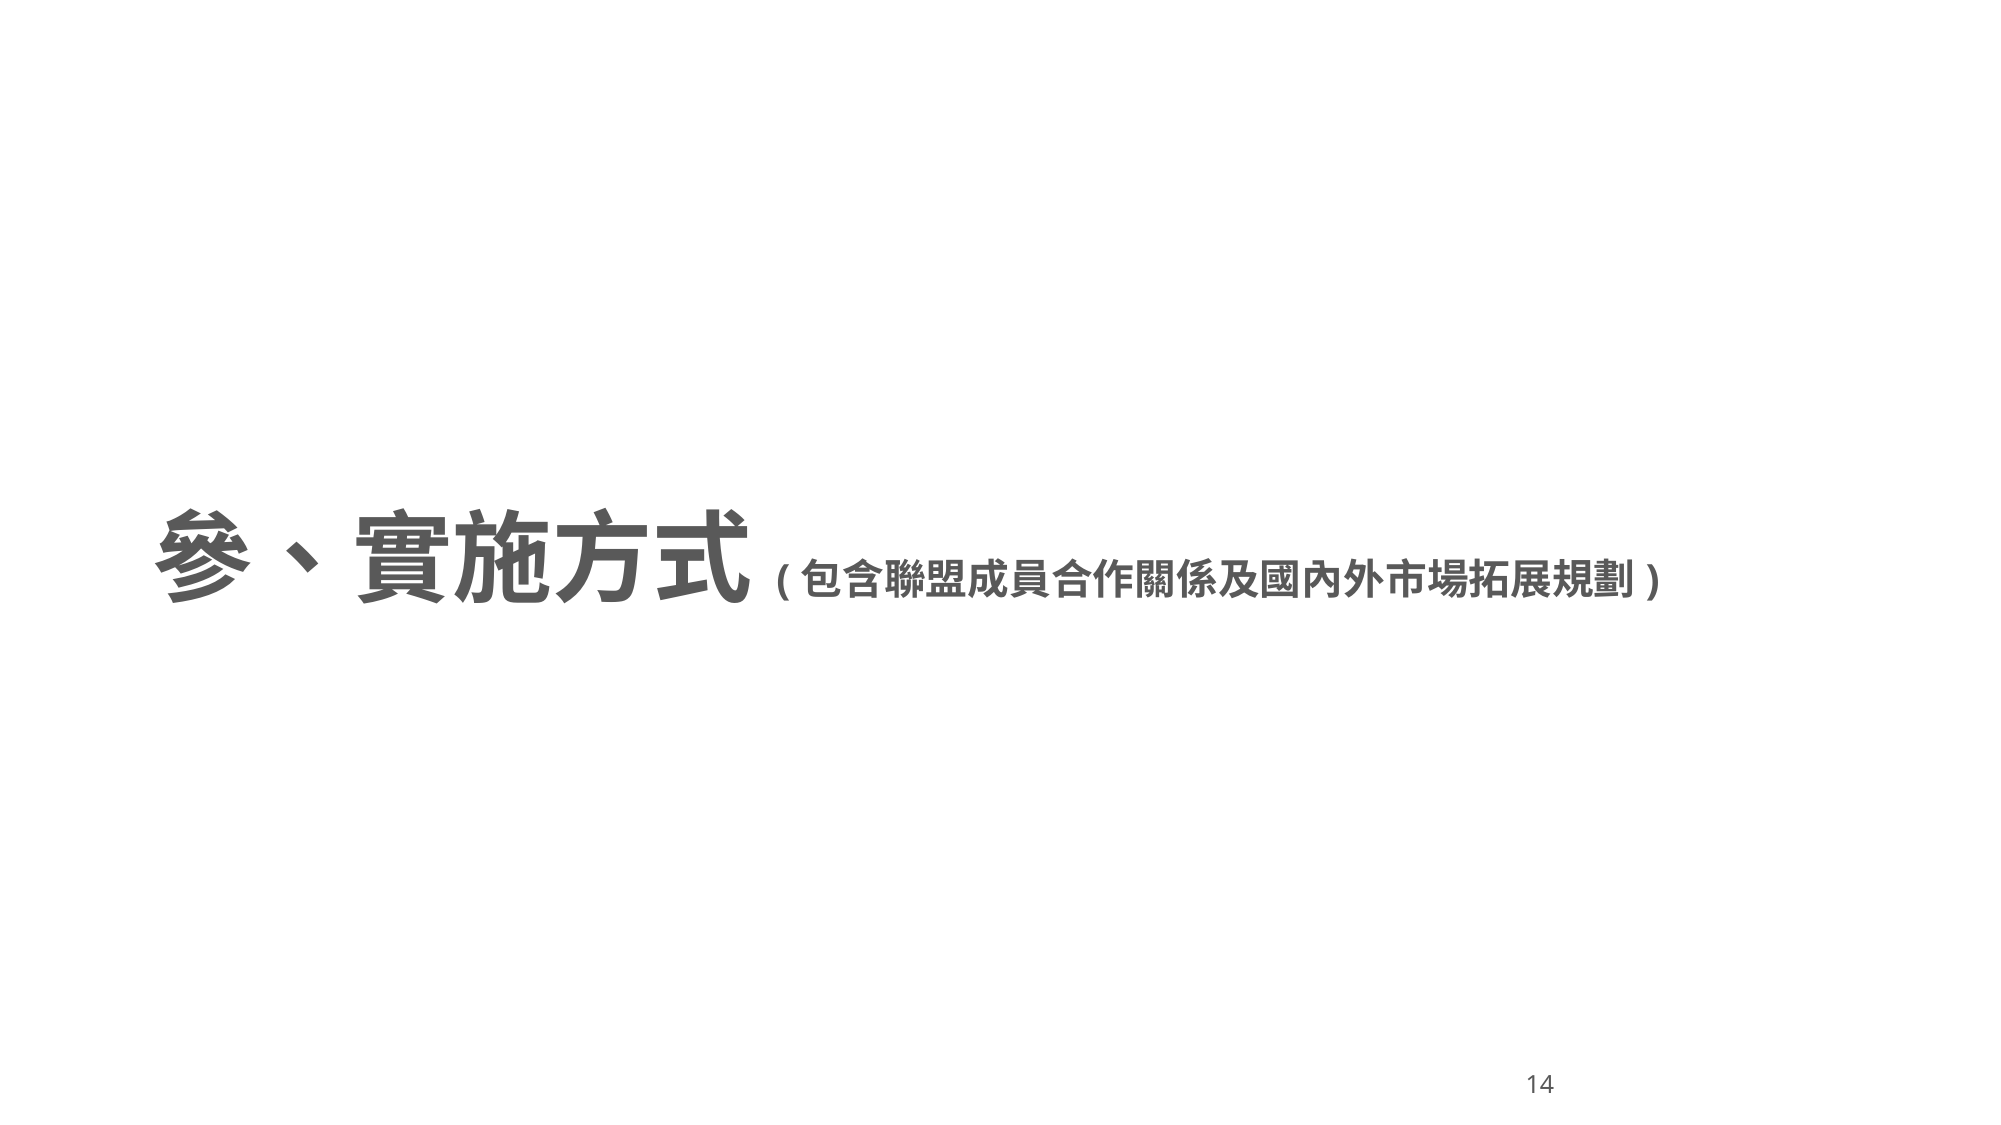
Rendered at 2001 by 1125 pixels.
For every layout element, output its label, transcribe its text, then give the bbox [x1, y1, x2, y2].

title 參、實施方式(包含聯盟成員合作關係及國內外市場拓展規劃) [137, 453, 1863, 672]
text_box 14 [1510, 1061, 1961, 1097]
